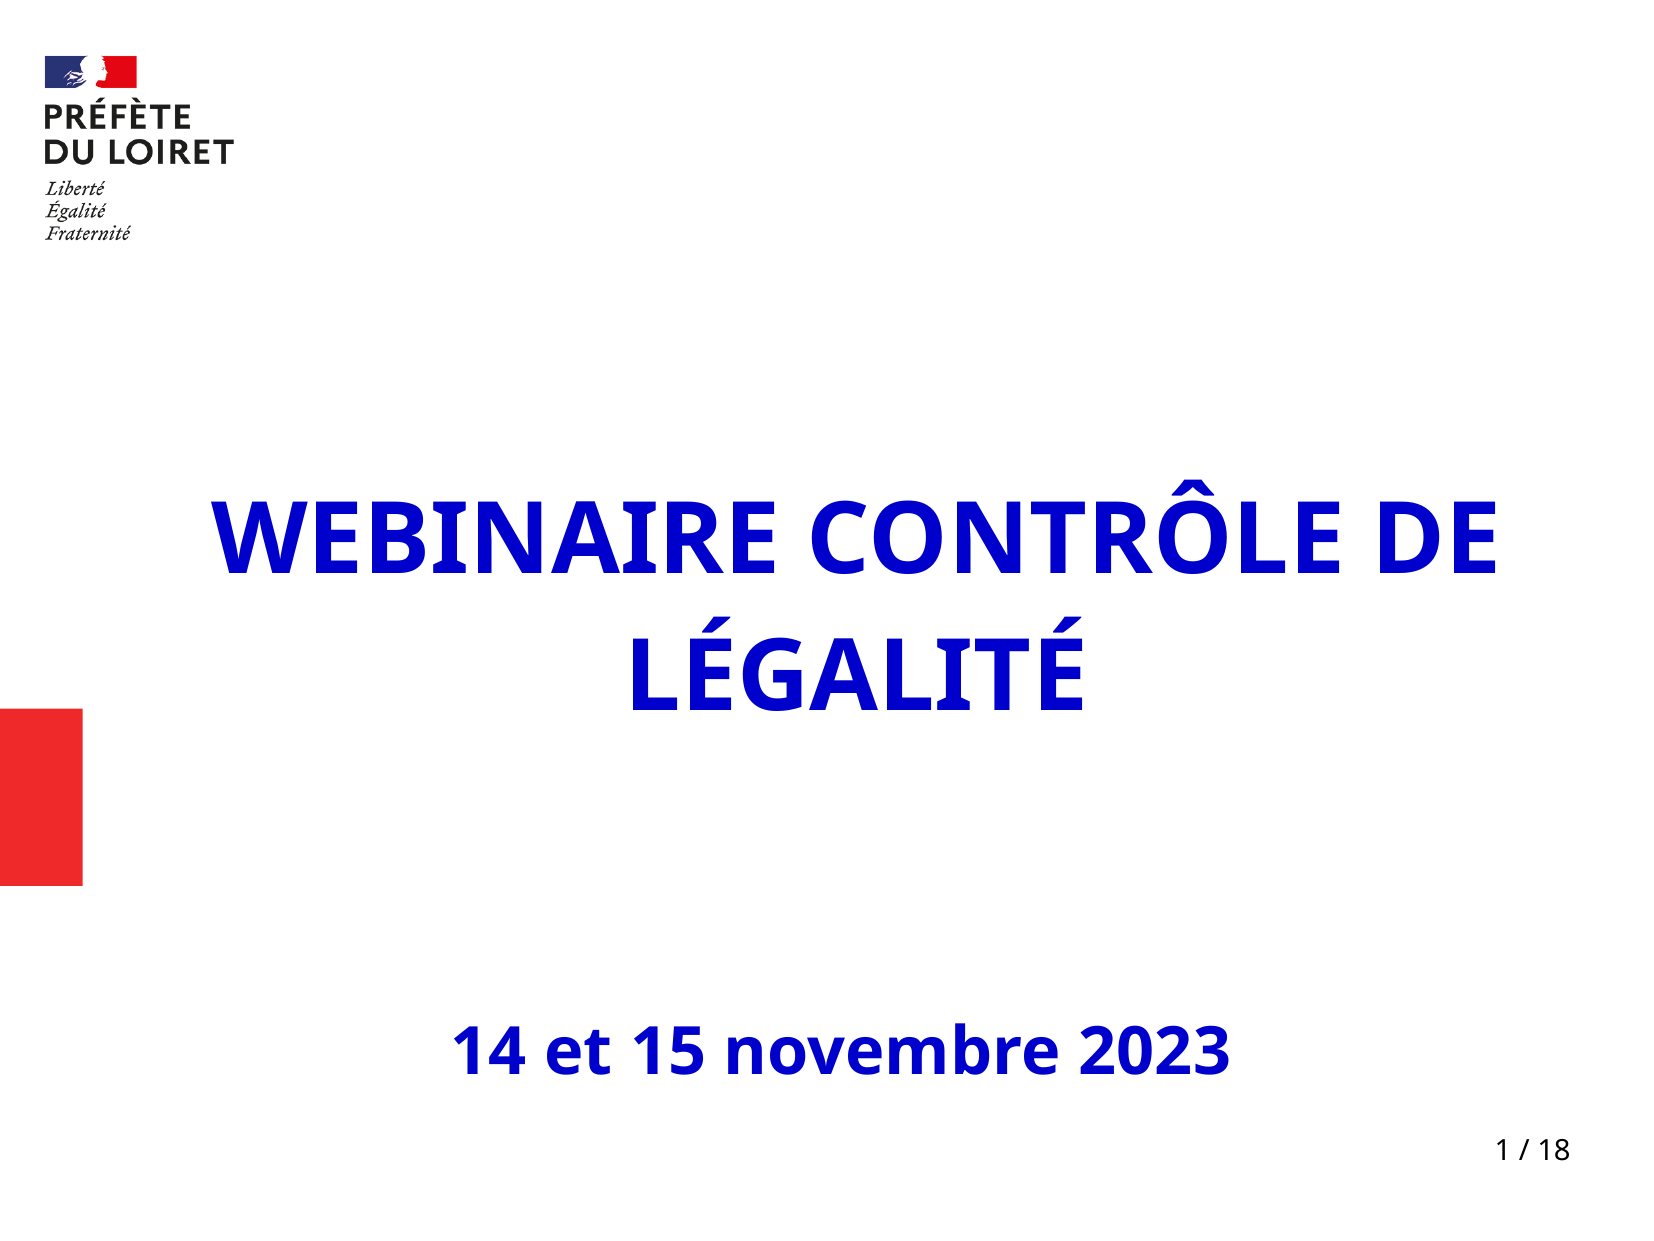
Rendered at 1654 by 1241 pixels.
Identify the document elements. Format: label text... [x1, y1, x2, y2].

title WEBINAIRE CONTRÔLE DE LÉGALITÉ [94, 330, 1619, 1012]
picture [11, 23, 272, 272]
subtitle 14 et 15 novembre 2023 [129, 968, 1536, 1130]
